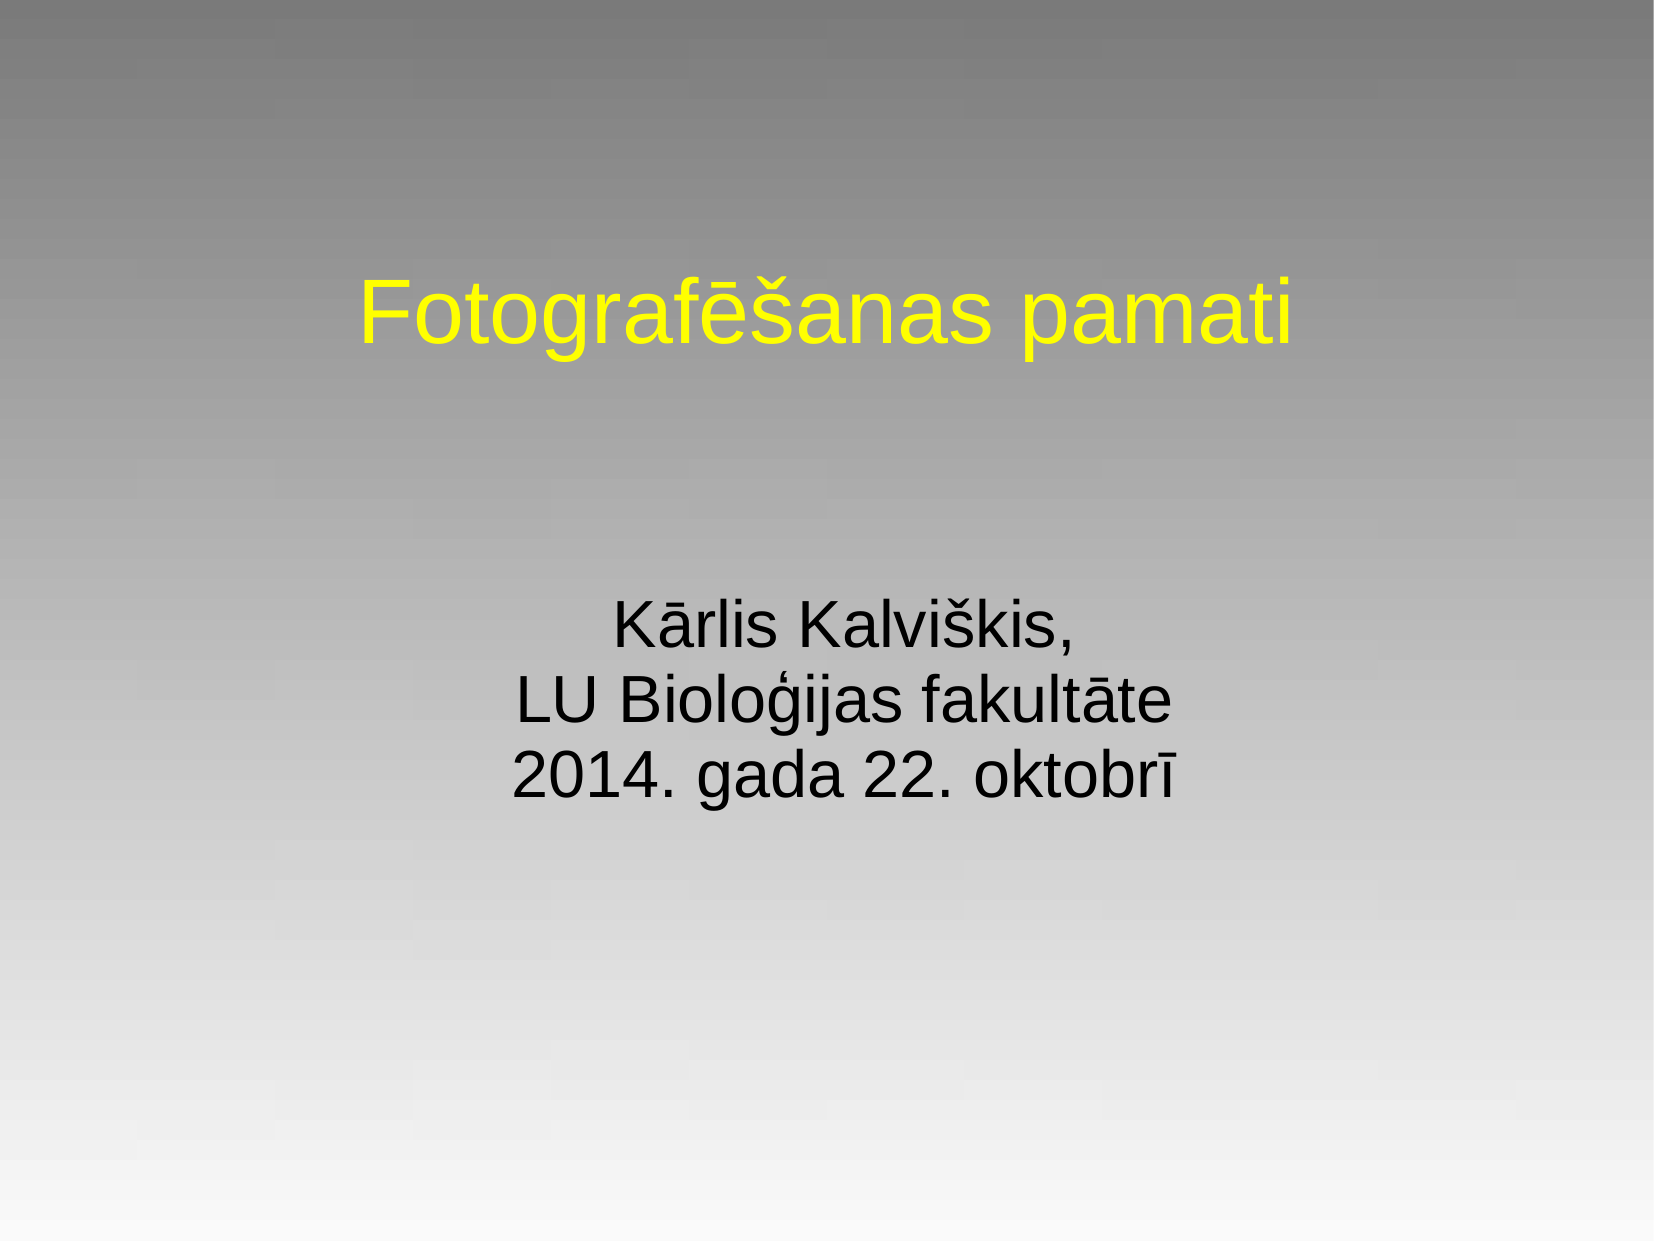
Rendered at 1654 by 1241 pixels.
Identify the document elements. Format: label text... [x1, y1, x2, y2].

subtitle Kārlis Kalviškis, LU Bioloģijas fakultāte 2014. gada 22. oktobrī [82, 297, 1571, 1102]
title Fotografēšanas pamati [82, 49, 1571, 297]
picture [0, 0, 1654, 1241]
